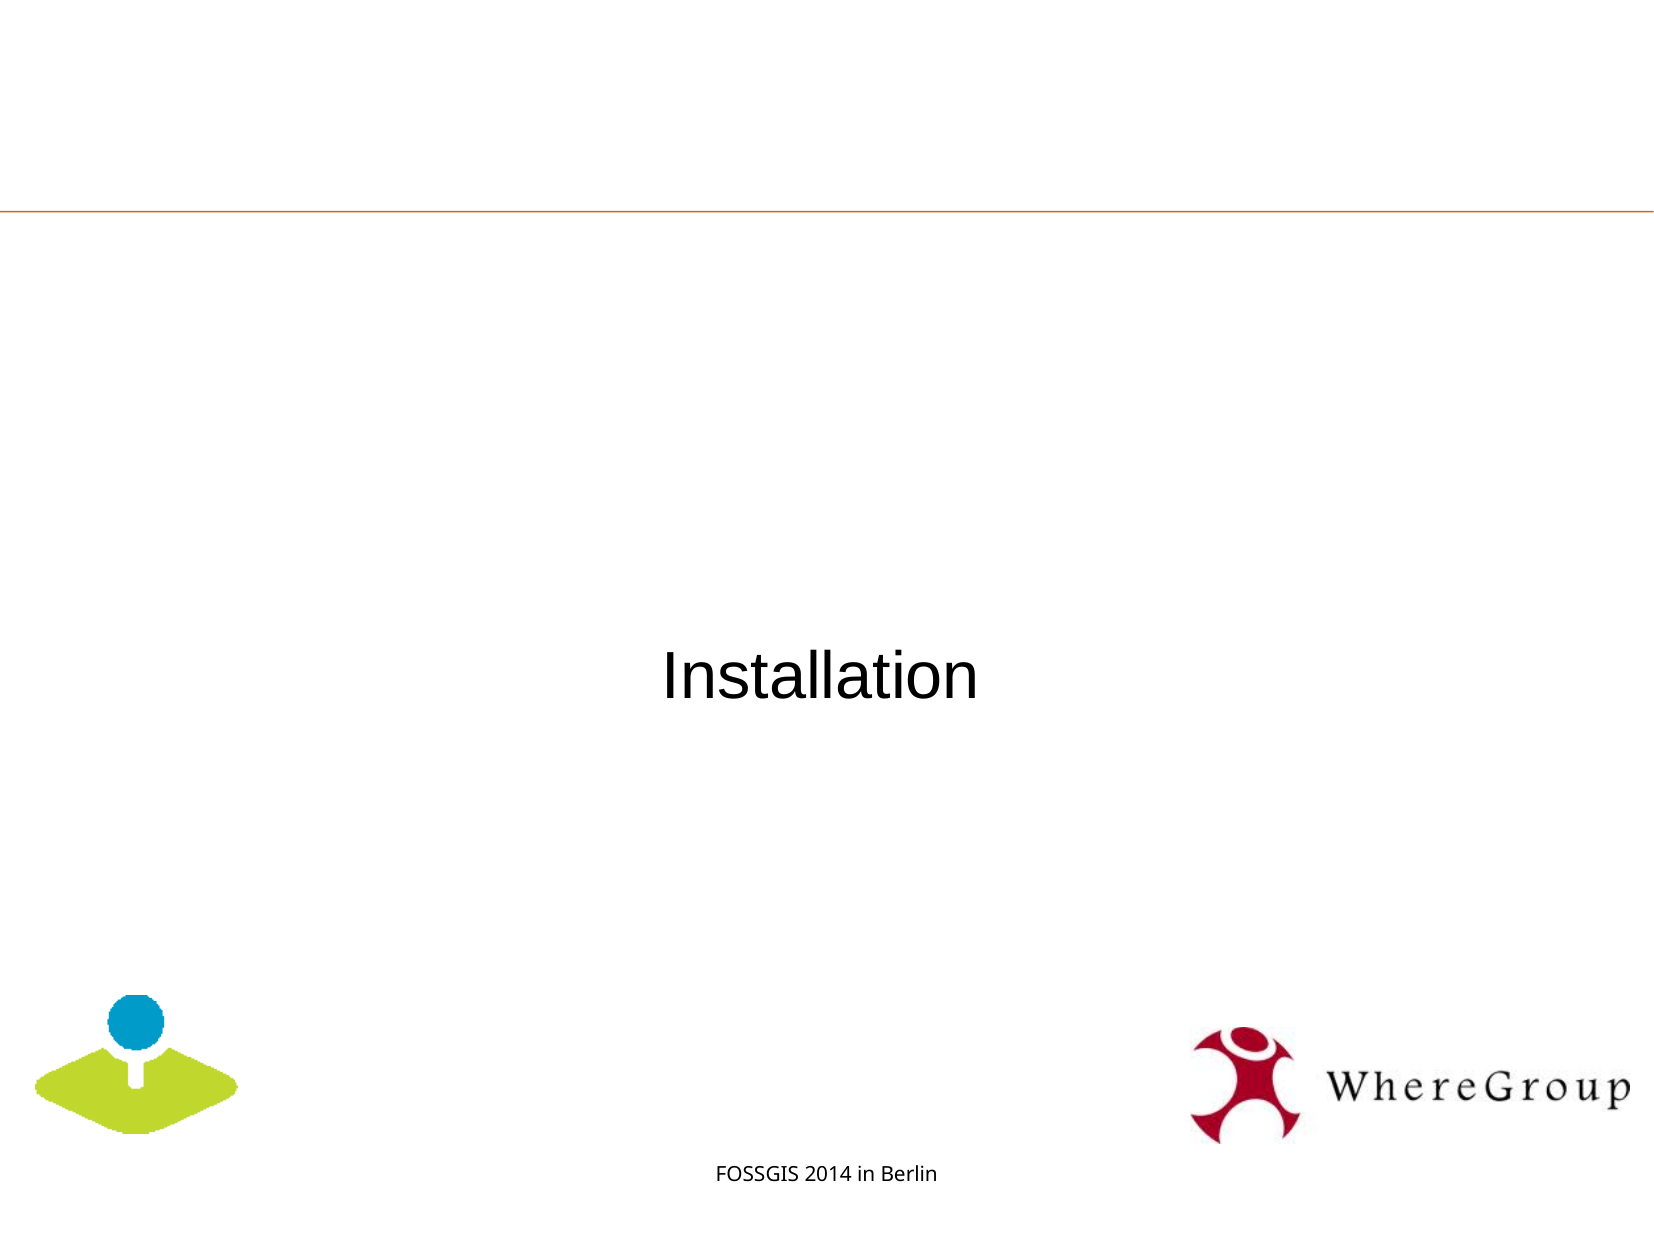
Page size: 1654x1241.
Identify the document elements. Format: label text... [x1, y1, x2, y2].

subtitle Installation [76, 177, 1565, 1173]
picture [35, 995, 76, 1134]
picture [1565, 1027, 1630, 1144]
